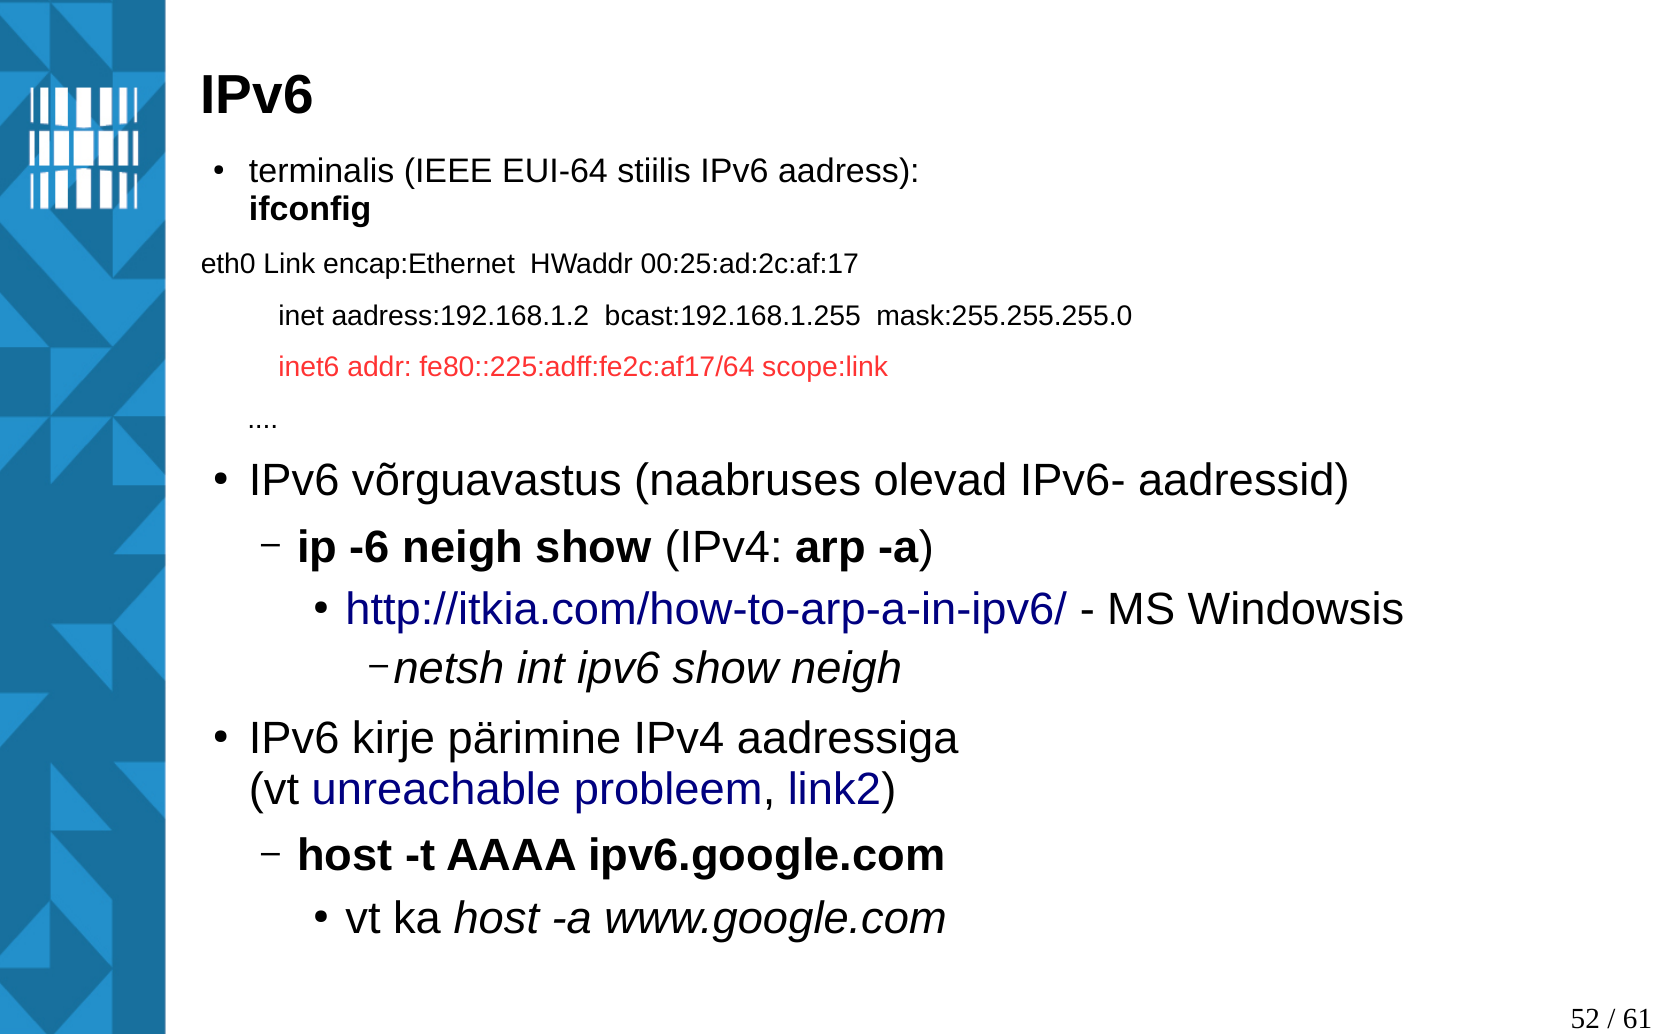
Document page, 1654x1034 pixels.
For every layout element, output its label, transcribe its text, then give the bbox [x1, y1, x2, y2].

list terminalis (IEEE EUI-64 stiilis IPv6 aadress): ifconfig eth0 Link encap:Ethernet HWaddr 00:25:ad:2c:af:17 inet aadress:192.168.1.2 bcast:192.168.1.255 mask:255.255.255.0 inet6 addr: fe80::225:adff:fe2c:af17/64 scope:link .... IPv6 võrguavastus (naabruses olevad IPv6- aadressid) ip -6 neigh show (IPv4: arp -a) http://itkia.com/how-to-arp-a-in-ipv6/ - MS Windowsis netsh int ipv6 show neigh IPv6 kirje pärimine IPv4 aadressiga (vt unreachable probleem, link2) host -t AAAA ipv6.google.com vt ka host -a www.google.com [200, 151, 1595, 945]
title IPv6 [200, 41, 1547, 148]
